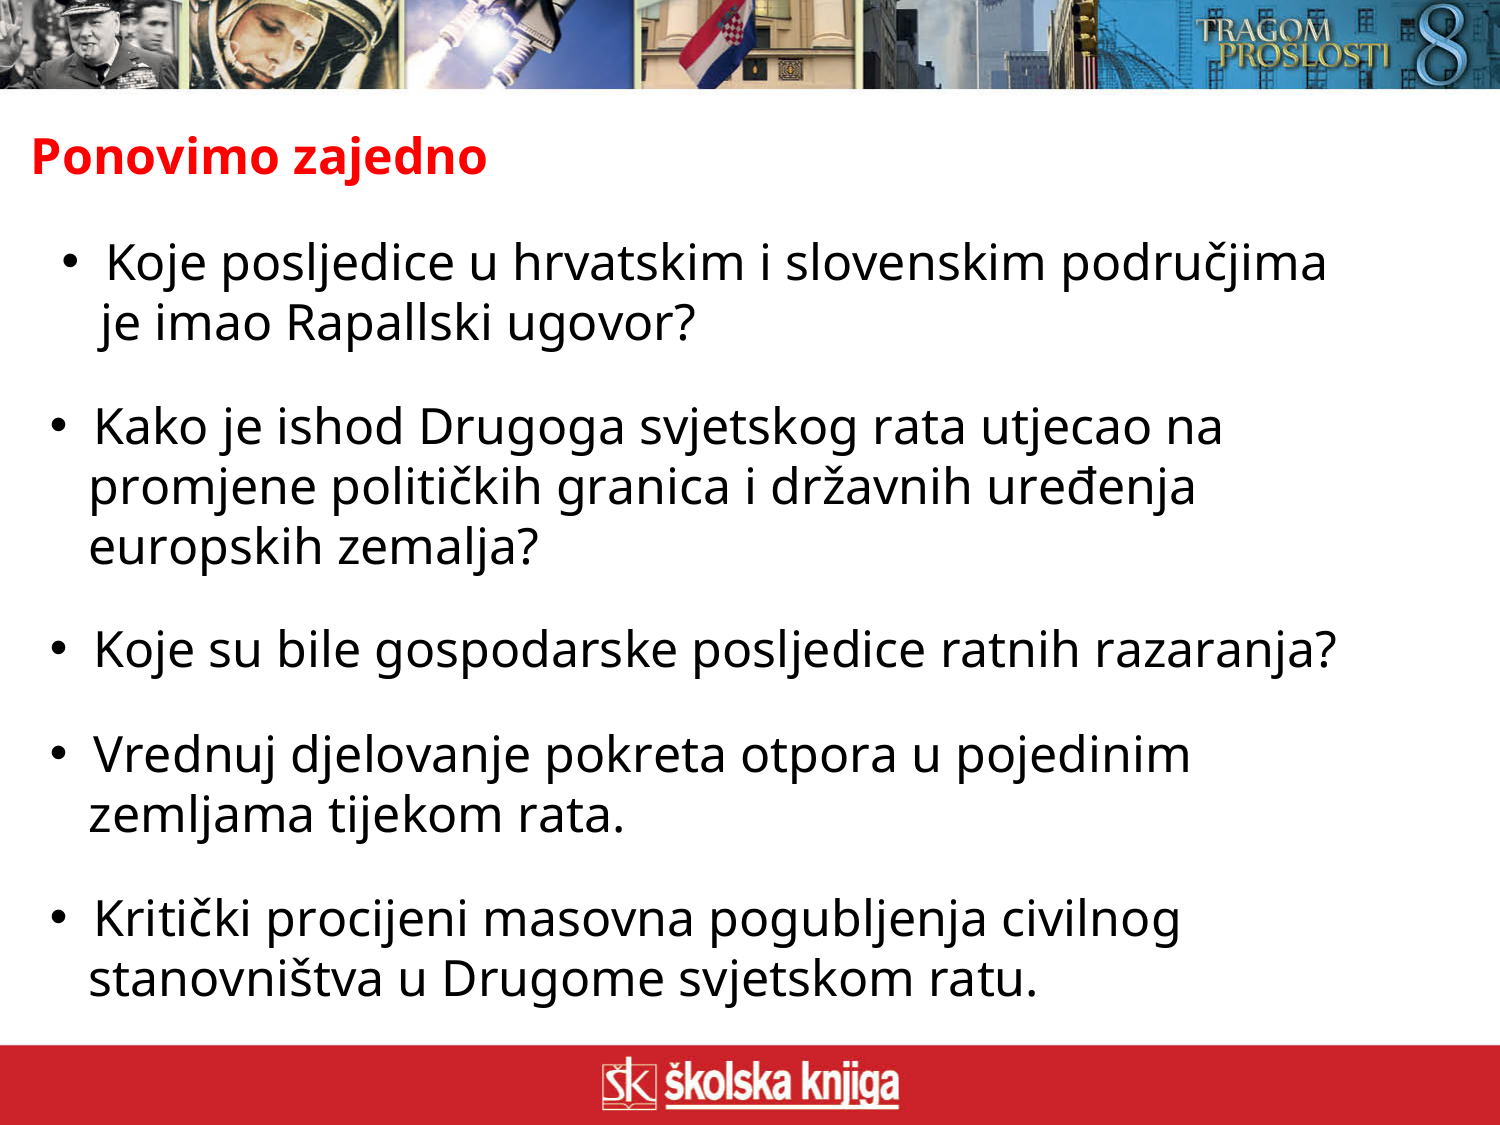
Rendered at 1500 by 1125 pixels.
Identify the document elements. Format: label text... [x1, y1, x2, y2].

picture [0, 0, 1500, 1125]
text_box Kako je ishod Drugoga svjetskog rata utjecao na promjene političkih granica i državnih uređenja europskih zemalja? [35, 386, 1383, 583]
text_box Ponovimo zajedno [16, 117, 504, 193]
text_box Koje posljedice u hrvatskim i slovenskim područjima je imao Rapallski ugovor? [46, 222, 1395, 359]
text_box Koje su bile gospodarske posljedice ratnih razaranja? [35, 609, 1395, 685]
text_box Vrednuj djelovanje pokreta otpora u pojedinim zemljama tijekom rata. [35, 714, 1395, 851]
text_box Kritički procijeni masovna pogubljenja civilnog stanovništva u Drugome svjetskom ratu. [35, 878, 1395, 1015]
